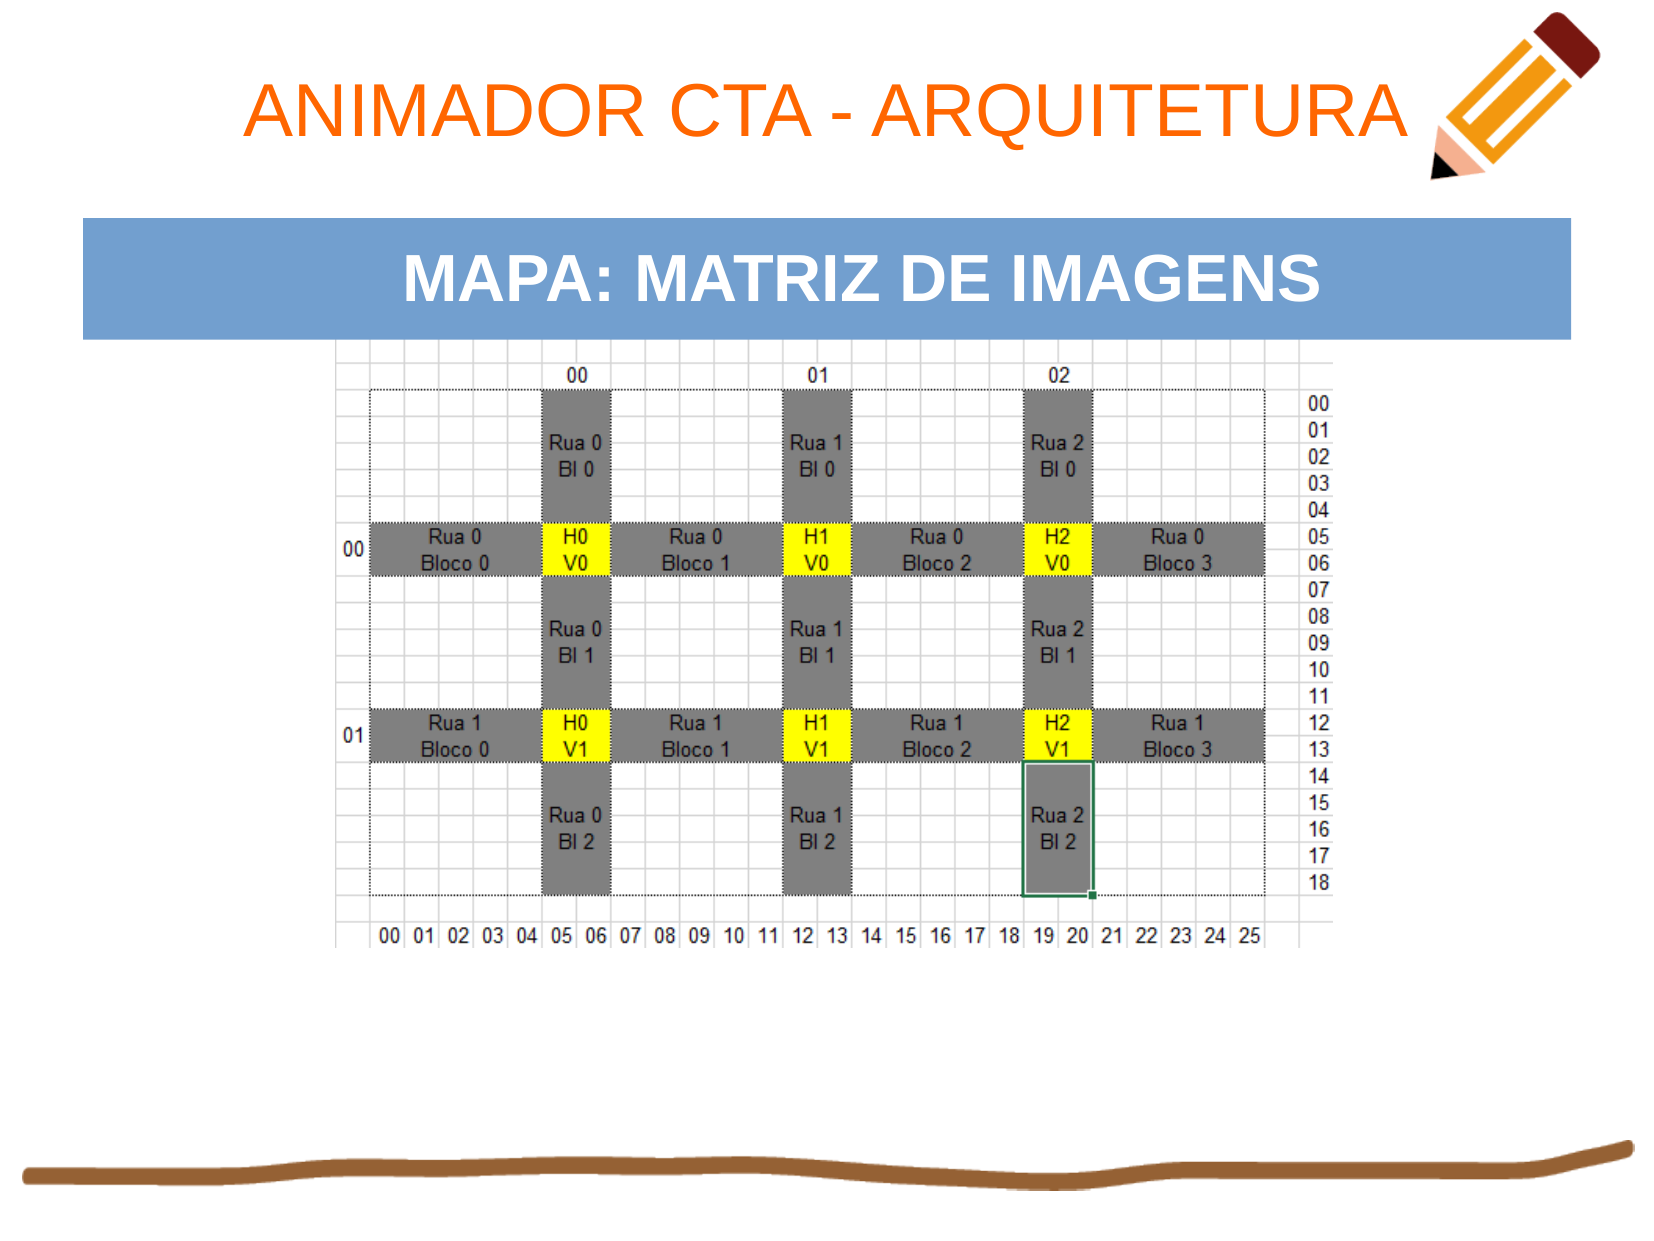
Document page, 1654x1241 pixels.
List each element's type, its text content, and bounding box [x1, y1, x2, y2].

list MAPA: MATRIZ DE IMAGENS [83, 218, 1572, 340]
picture [335, 340, 1333, 948]
picture [22, 1140, 1635, 1191]
picture [1430, 12, 1601, 181]
title ANIMADOR CTA - ARQUITETURA [82, 49, 1571, 172]
